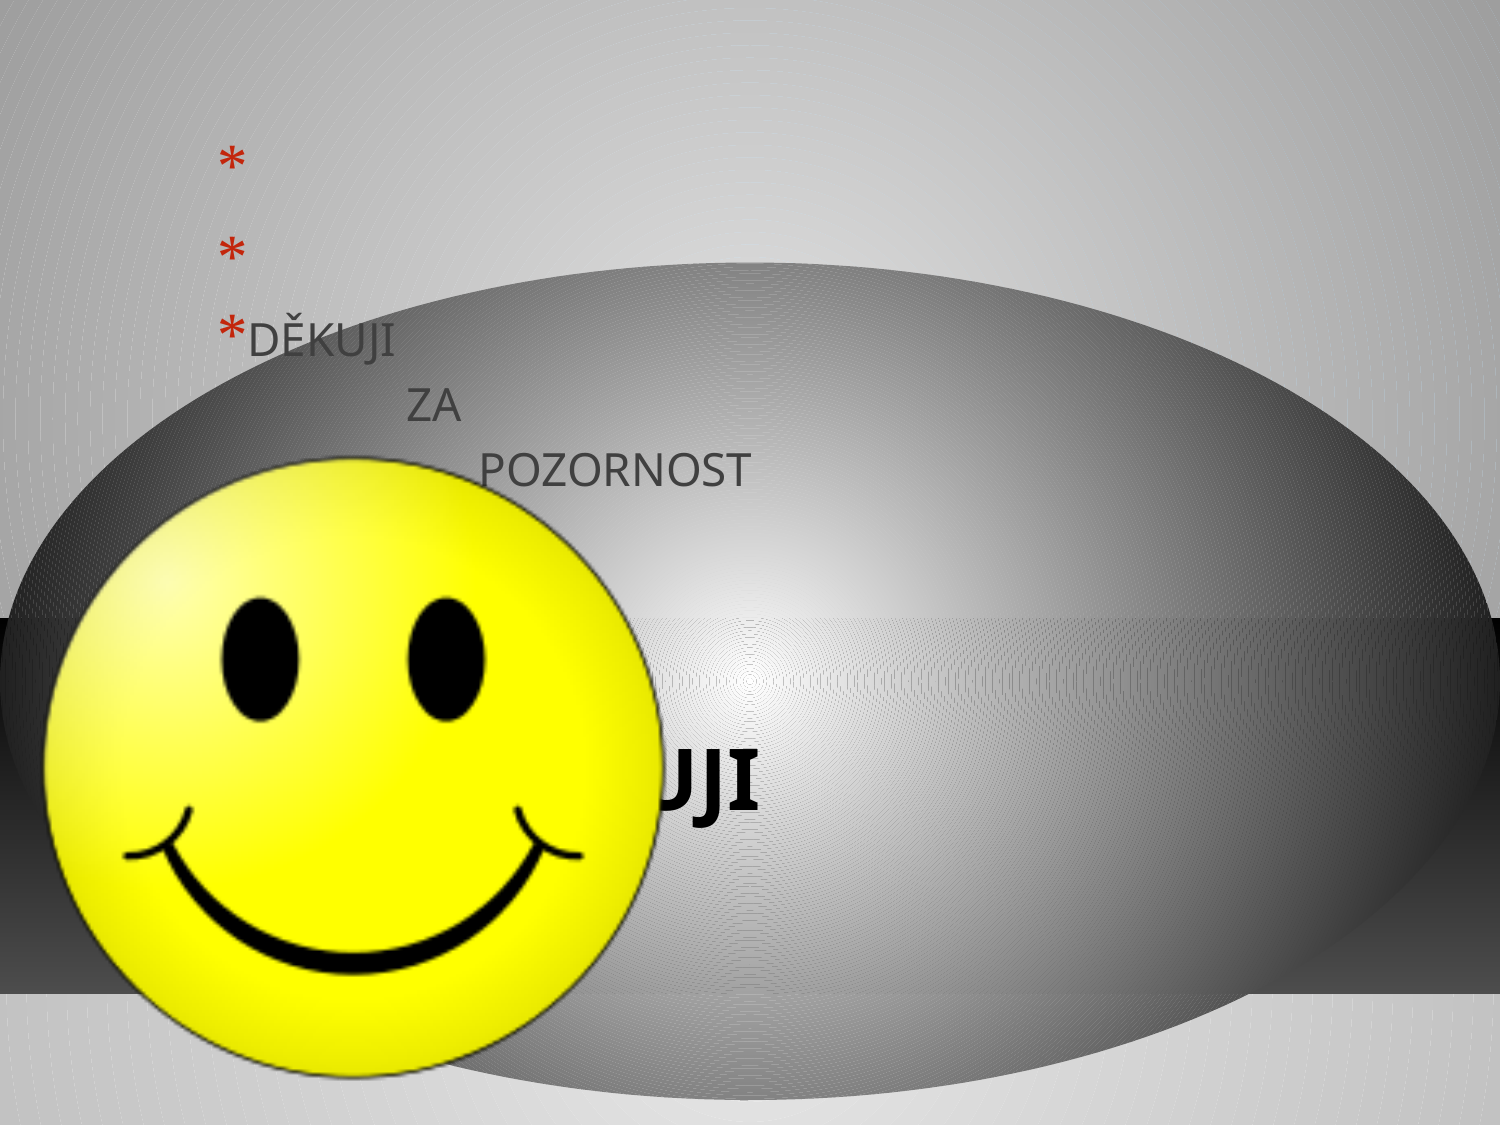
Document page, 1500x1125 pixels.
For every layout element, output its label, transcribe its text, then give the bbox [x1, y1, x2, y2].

title DĚKUJI [680, 717, 1363, 905]
picture [29, 444, 680, 1095]
list DĚKUJI ZA POZORNOST [187, 120, 1238, 691]
